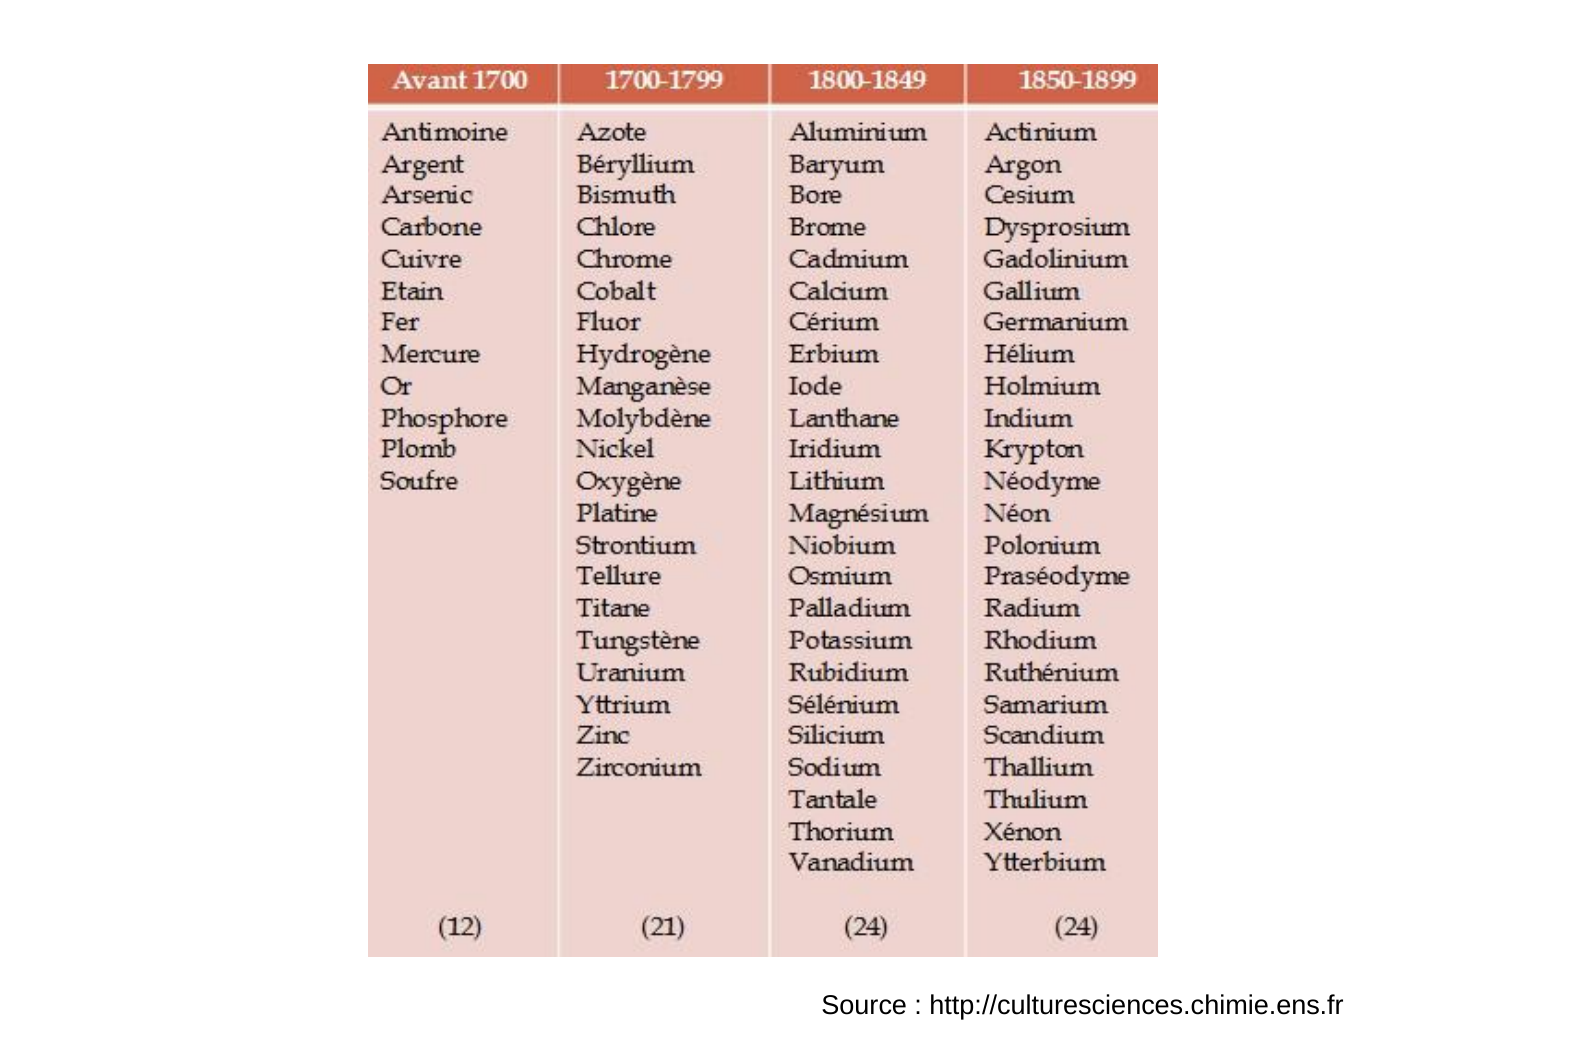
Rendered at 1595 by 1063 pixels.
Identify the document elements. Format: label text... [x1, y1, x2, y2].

picture [368, 64, 1158, 957]
text_box Source : http://culturesciences.chimie.ens.fr [806, 982, 1359, 1028]
